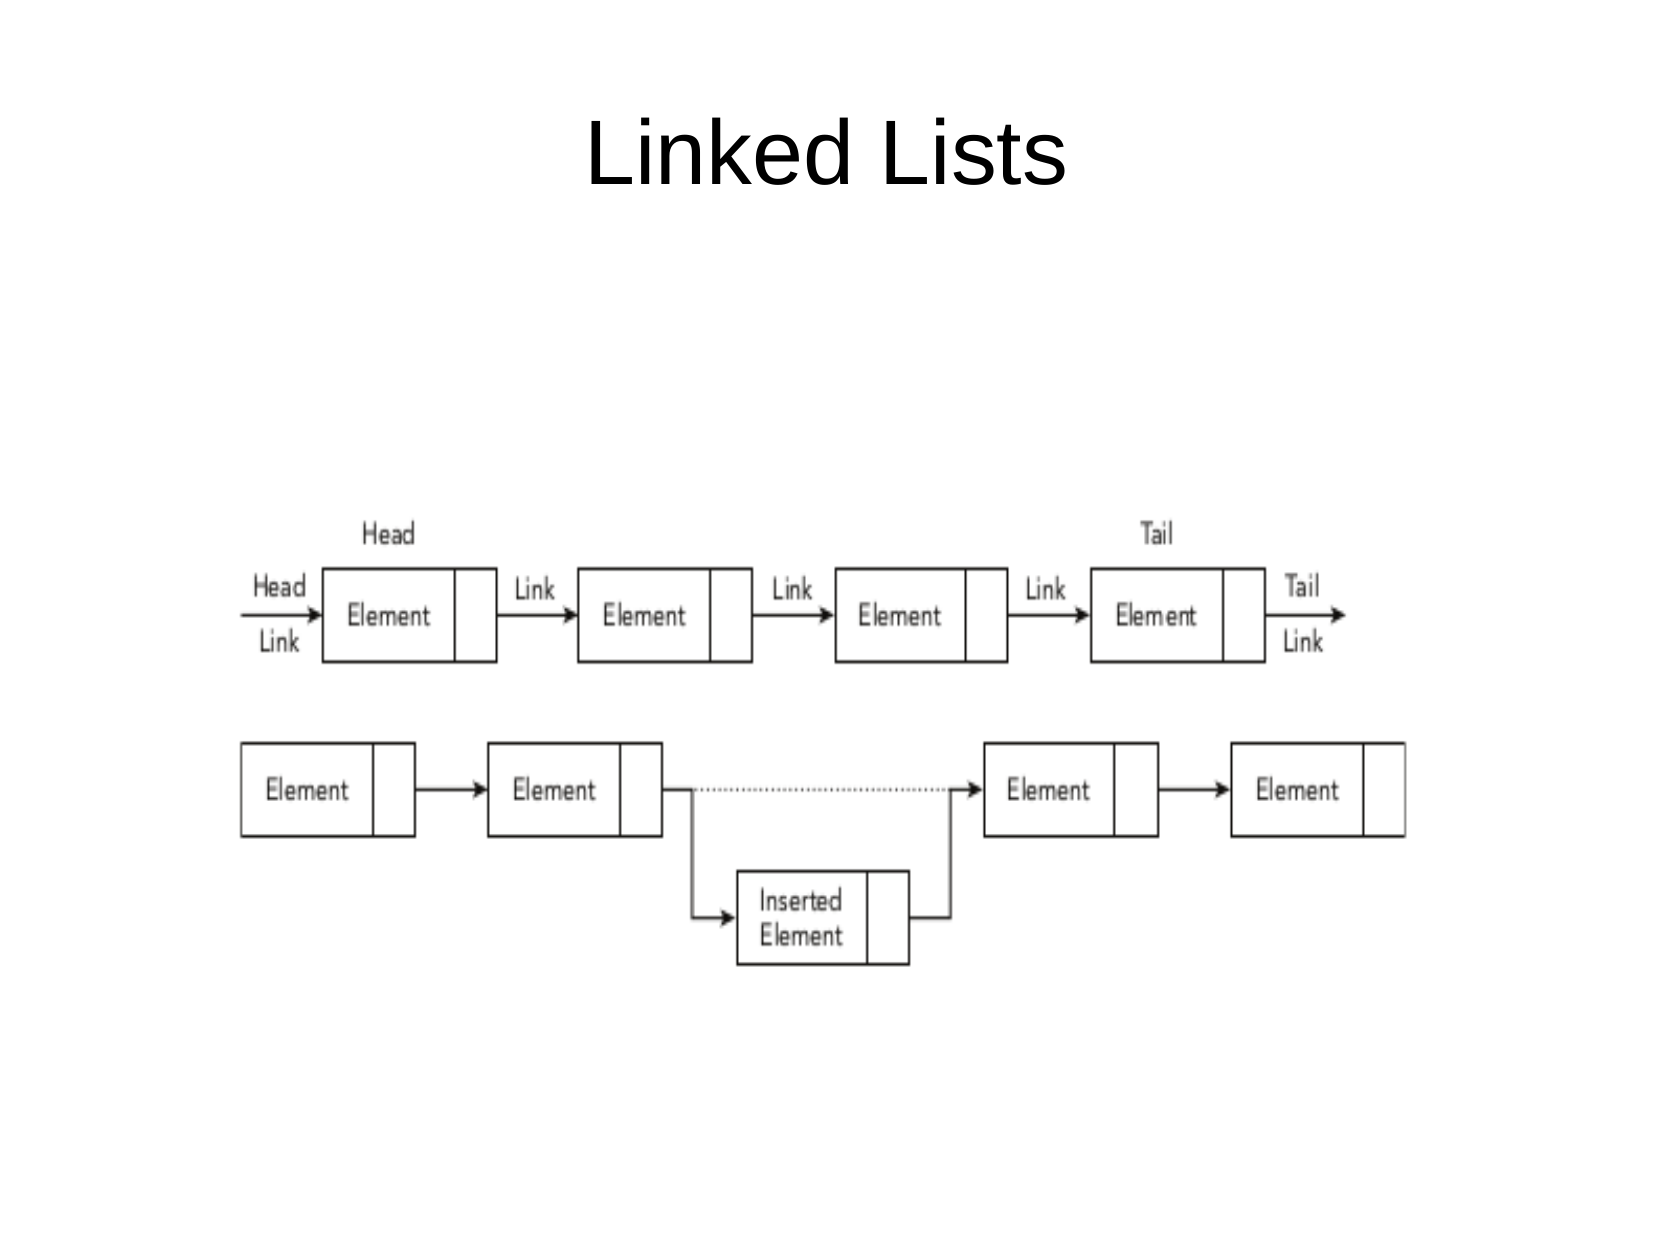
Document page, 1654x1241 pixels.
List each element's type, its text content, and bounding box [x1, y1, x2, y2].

picture [203, 484, 1545, 991]
title Linked Lists [82, 49, 1571, 257]
